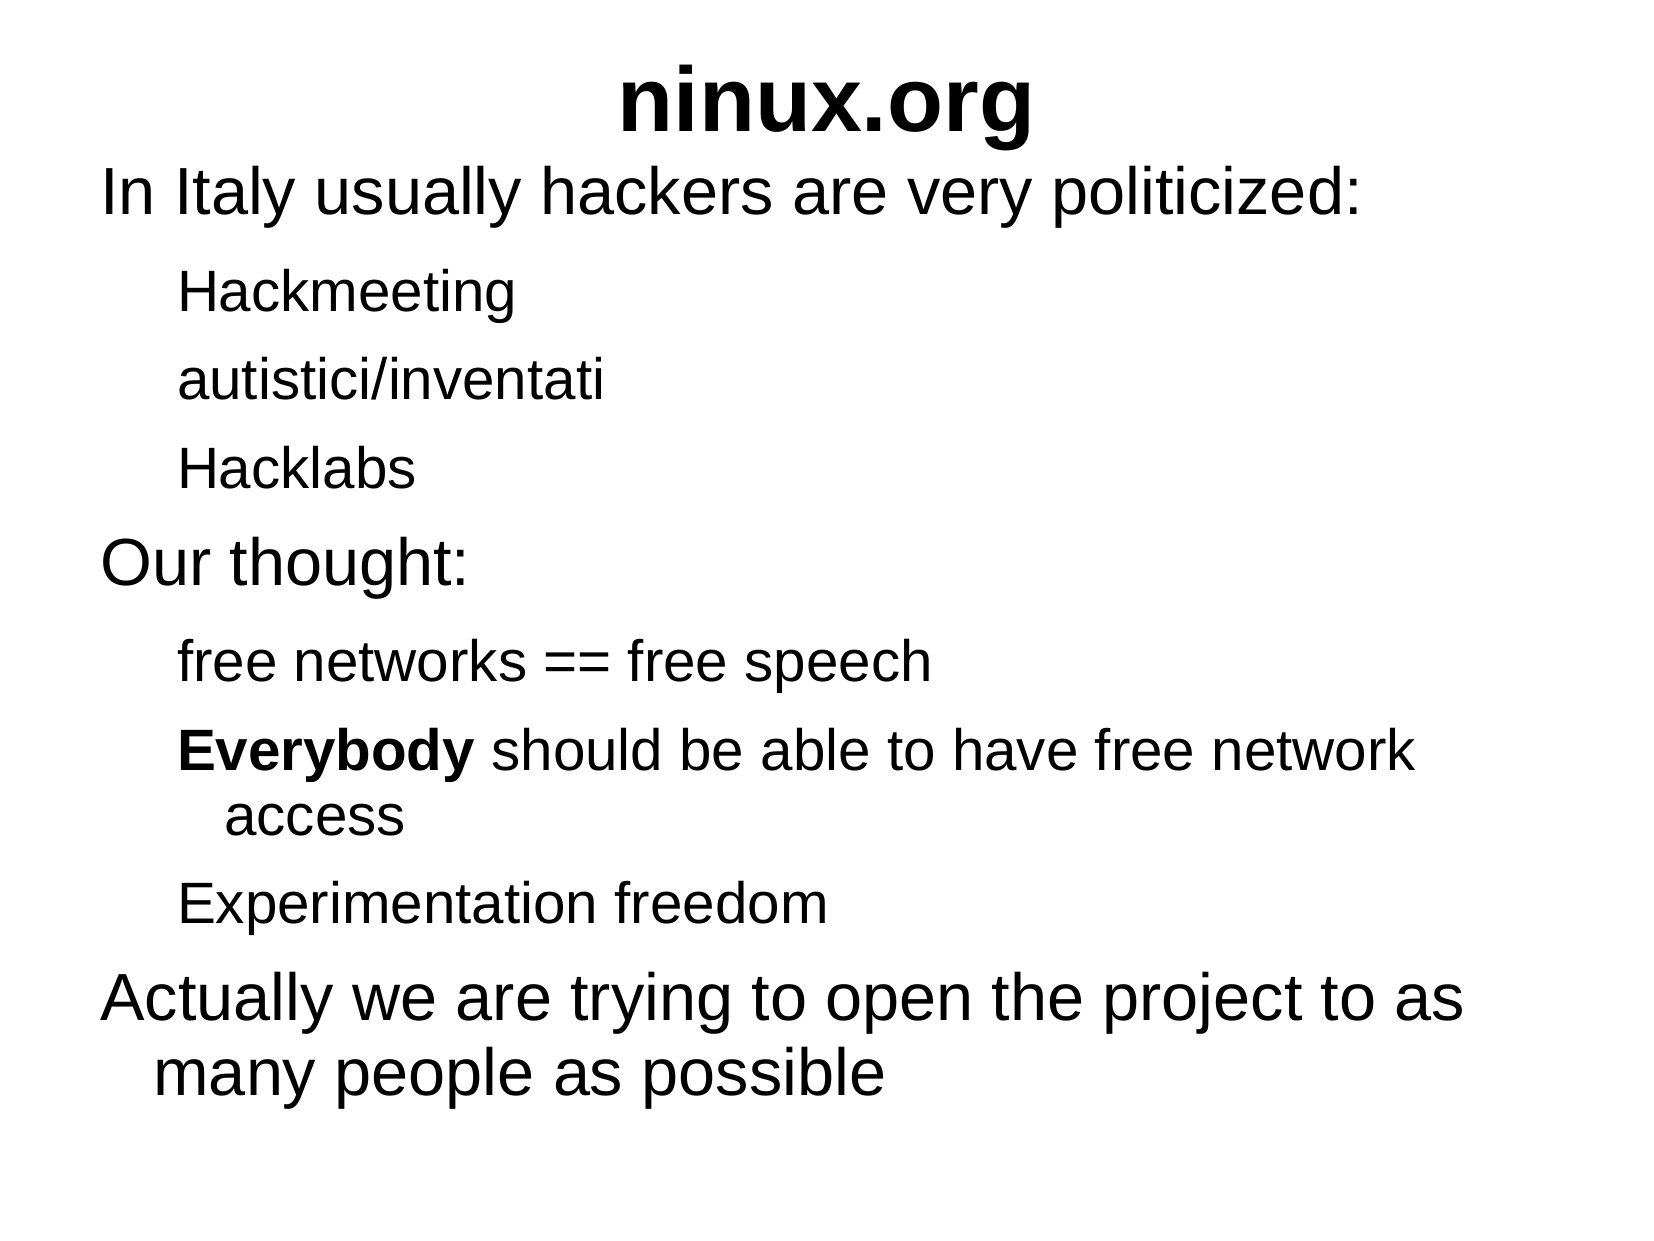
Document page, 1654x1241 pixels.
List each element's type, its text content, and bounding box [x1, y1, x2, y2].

list In Italy usually hackers are very politicized: Hackmeeting autistici/inventati Hacklabs Our thought: free networks == free speech Everybody should be able to have free network access Experimentation freedom Actually we are trying to open the project to as many people as possible [82, 154, 1571, 1198]
title ninux.org [82, 3, 1571, 154]
